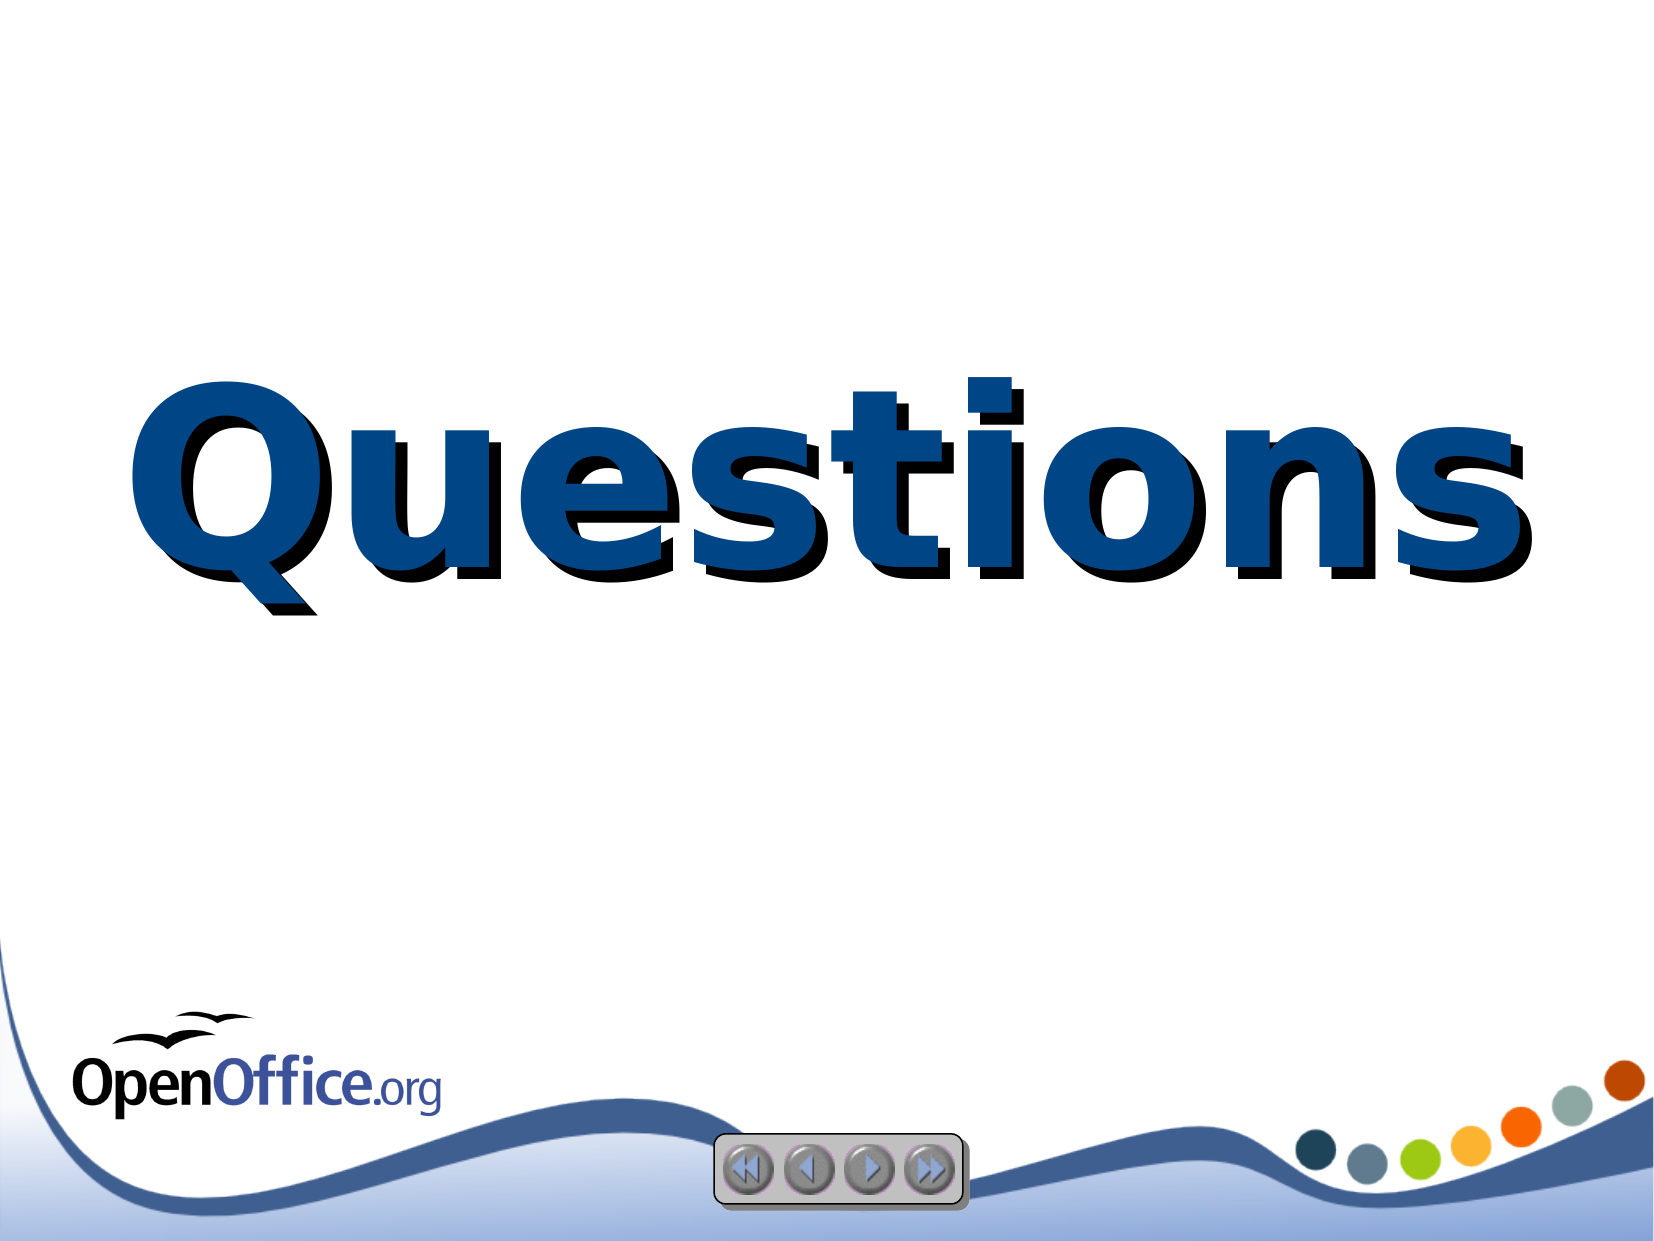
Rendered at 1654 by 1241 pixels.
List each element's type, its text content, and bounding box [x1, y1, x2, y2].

picture [0, 938, 1654, 1241]
title Questions [82, 49, 1571, 916]
text_box [714, 1133, 963, 1204]
